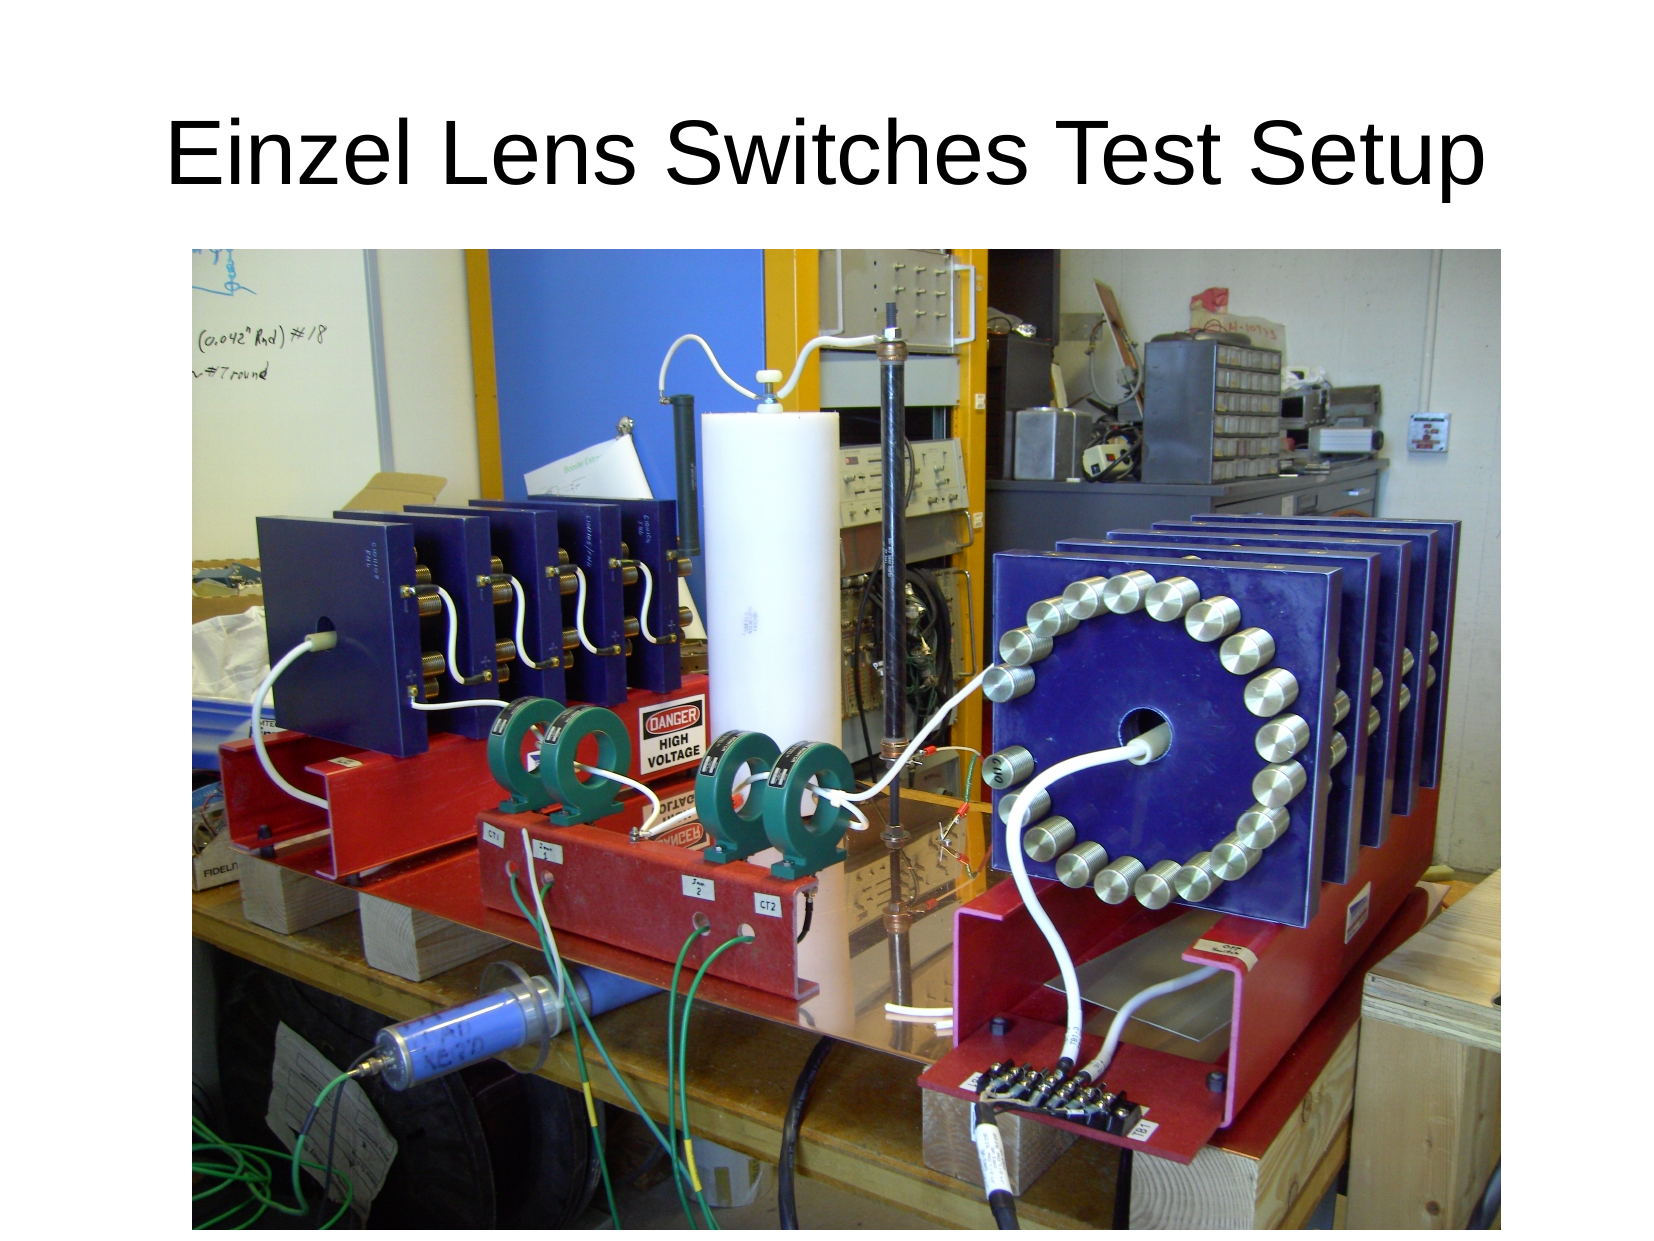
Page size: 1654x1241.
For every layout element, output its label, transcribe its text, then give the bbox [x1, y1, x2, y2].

title Einzel Lens Switches Test Setup [82, 49, 1571, 257]
picture [192, 249, 1501, 1231]
